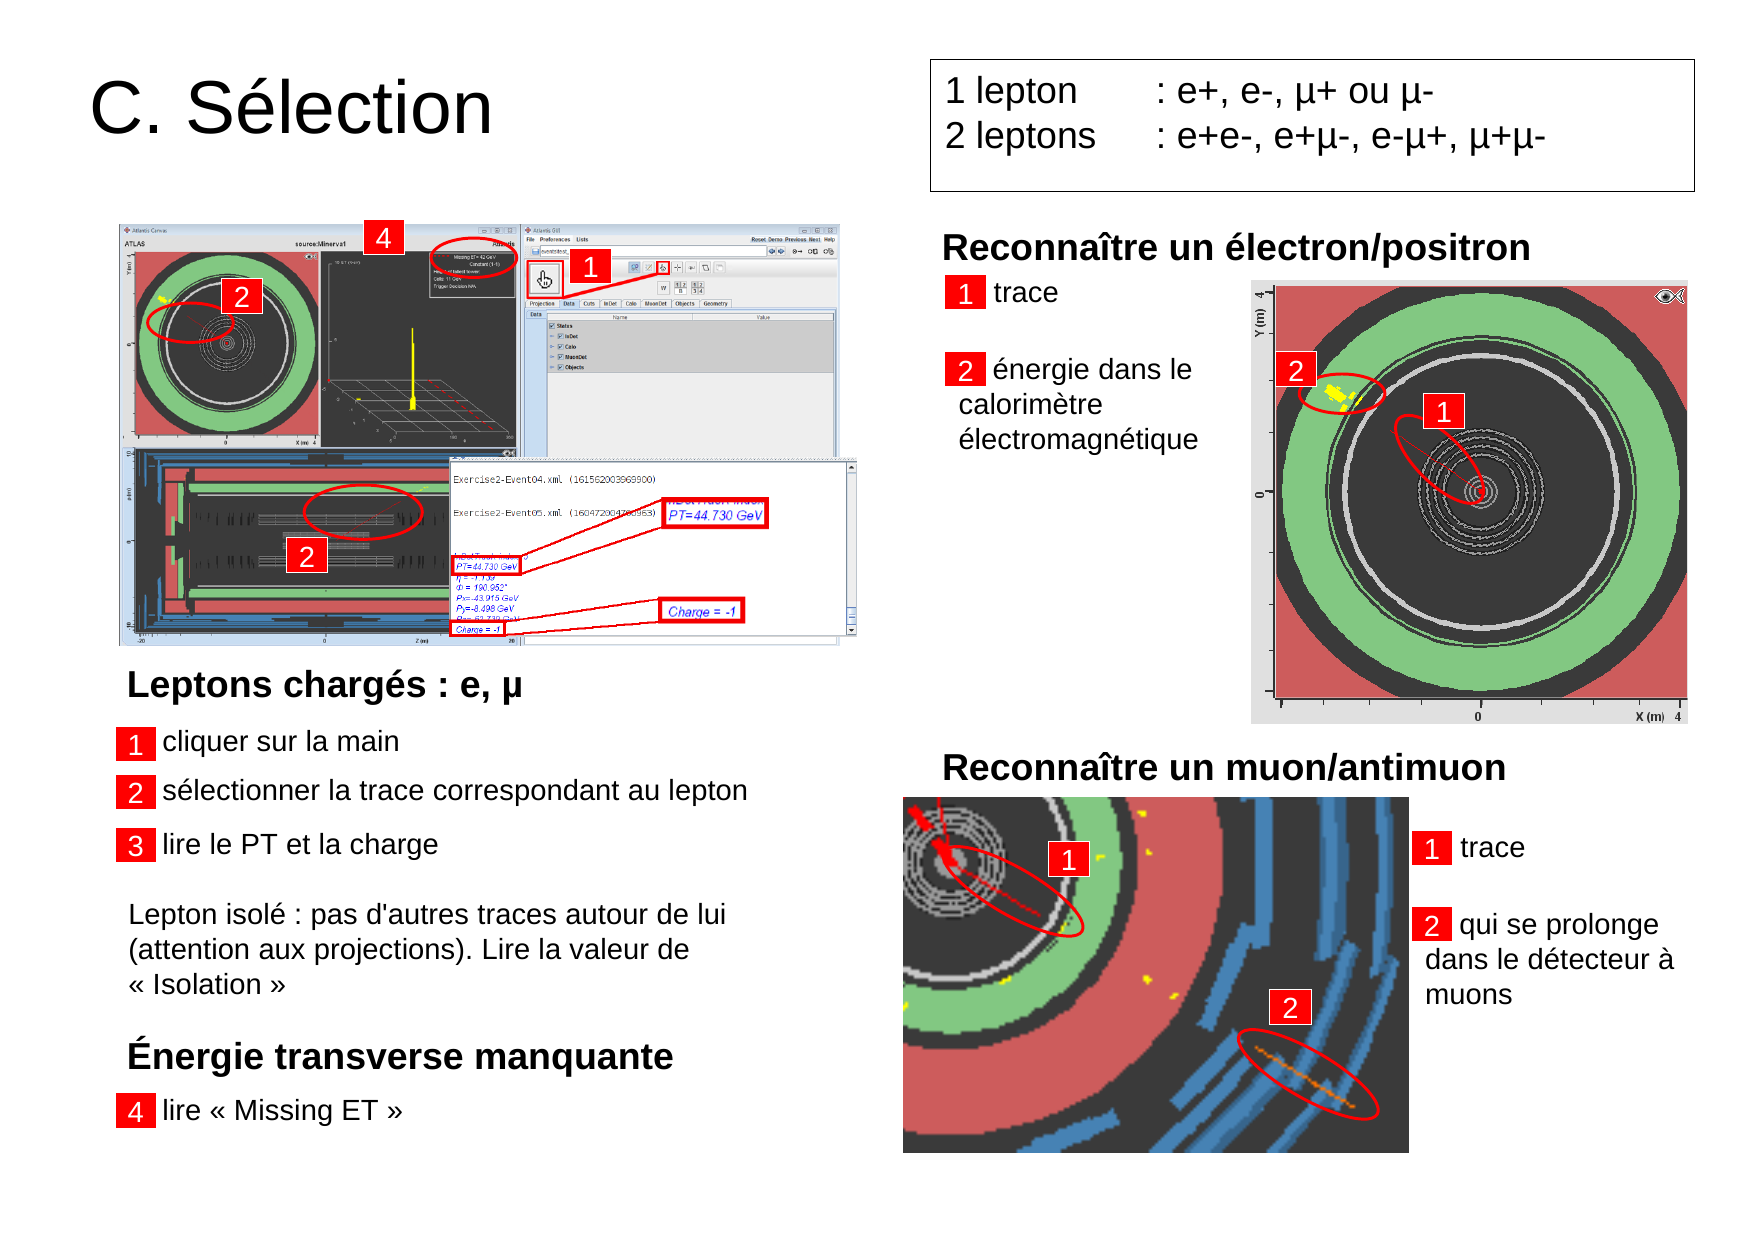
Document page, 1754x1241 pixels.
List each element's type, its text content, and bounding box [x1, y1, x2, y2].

list [75, 176, 1686, 1152]
picture [903, 797, 1409, 1153]
text_box 1 [1048, 841, 1090, 877]
text_box Reconnaître un muon/antimuon [927, 735, 1523, 796]
text_box 2 [286, 537, 328, 573]
text_box Reconnaître un électron/positron [927, 215, 1547, 276]
text_box 2 [1275, 351, 1317, 387]
text_box 1 [569, 248, 612, 284]
text_box 1 [1411, 830, 1453, 866]
text_box 3 [115, 827, 157, 863]
title C. Sélection [75, 50, 1686, 157]
text_box 2 [221, 278, 263, 314]
text_box 4 [115, 1092, 157, 1129]
text_box 1) trace [1411, 820, 1737, 871]
text_box 1 [1423, 393, 1465, 429]
picture [1251, 280, 1688, 724]
text_box 1 [944, 276, 987, 310]
text_box 2 [1269, 989, 1312, 1025]
text_box 2 [1411, 906, 1453, 942]
text_box 2) qui se prolonge dans le détecteur à muons [1410, 898, 1695, 1018]
text_box 4 [363, 219, 405, 255]
text_box 1 lepton : e+, e-, µ+ ou µ- 2 leptons : e+e-, e+µ-, e-µ+, µ+µ- [930, 59, 1695, 192]
text_box 1 [115, 726, 157, 762]
text_box Énergie transverse manquante [112, 1024, 690, 1085]
text_box 2 [944, 351, 987, 387]
text_box 2 [115, 774, 157, 810]
